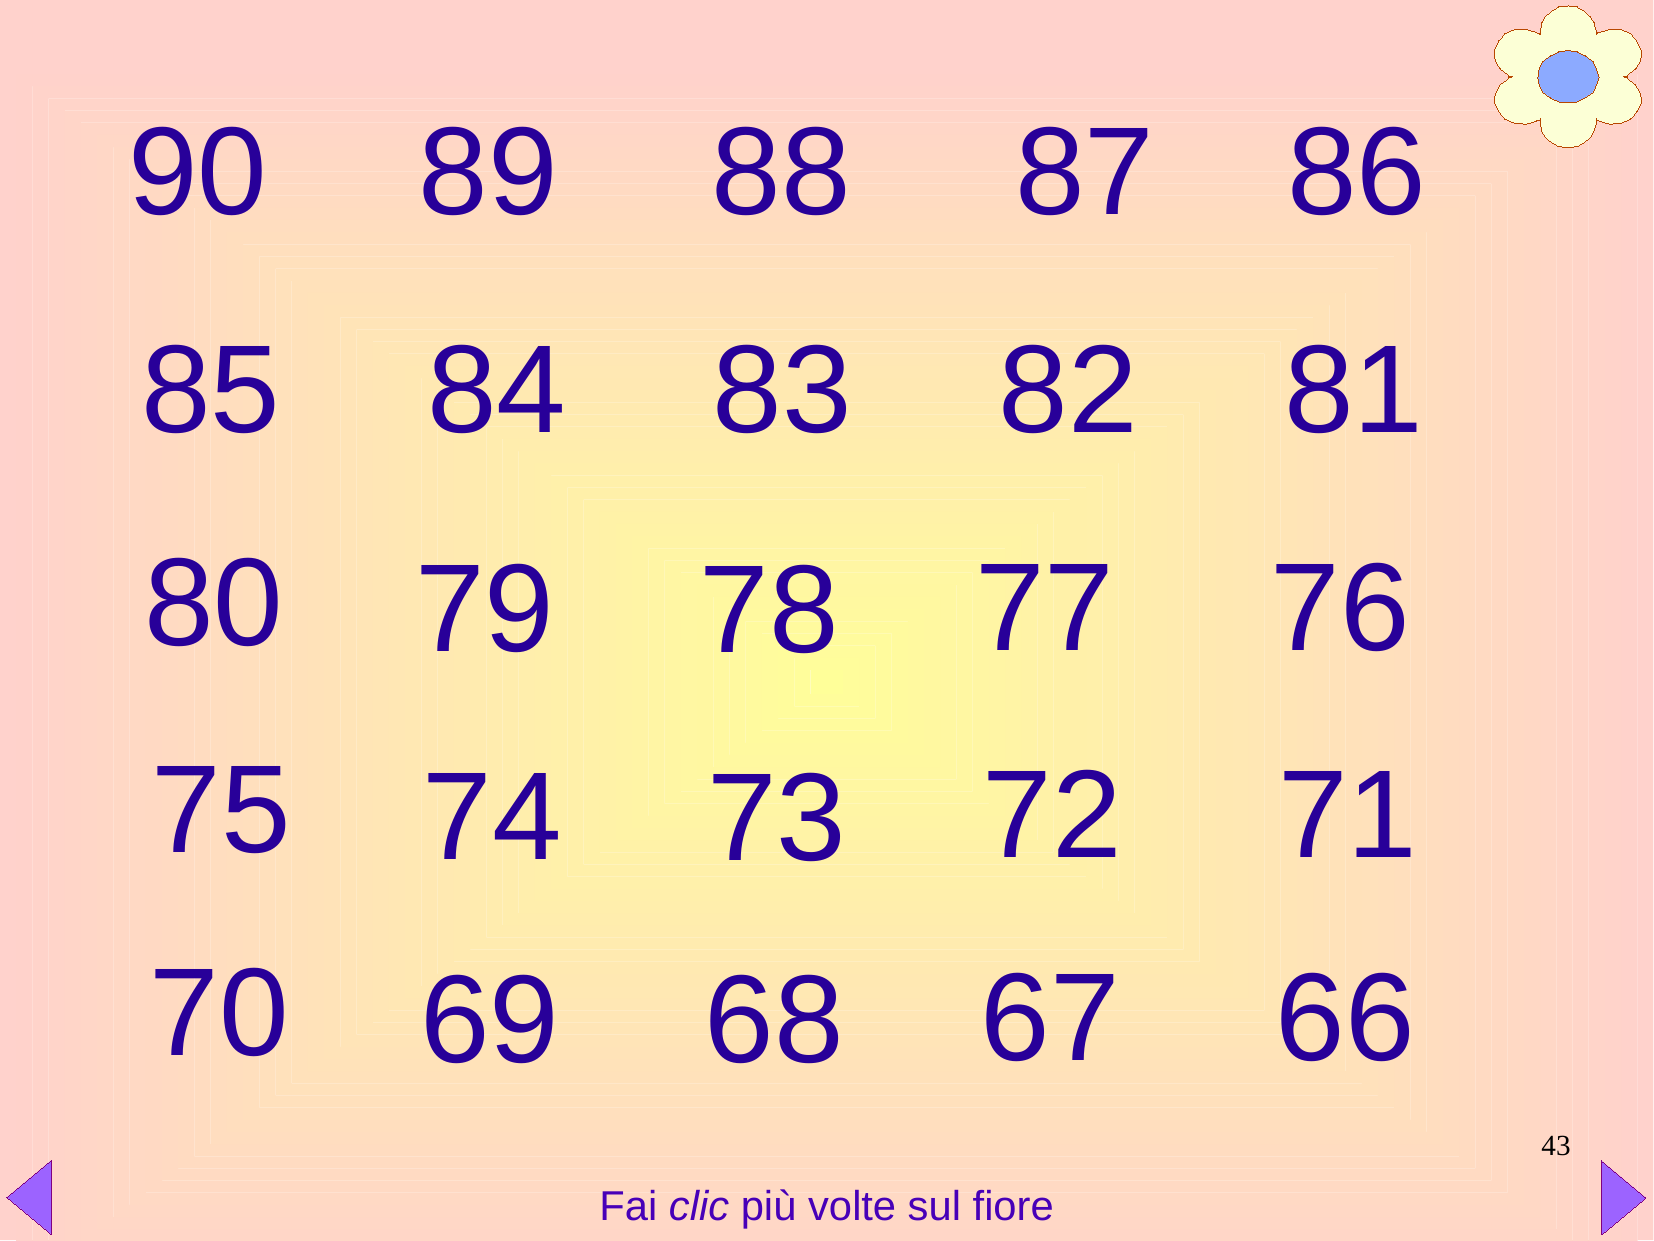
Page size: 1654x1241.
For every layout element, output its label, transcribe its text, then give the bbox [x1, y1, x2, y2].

text_box Fai clic più volte sul fiore [309, 1175, 1344, 1237]
text_box 77 [960, 529, 1159, 684]
text_box 73 [692, 739, 891, 894]
text_box 86 [1272, 93, 1471, 249]
text_box 71 [1263, 737, 1462, 892]
text_box 69 [405, 941, 604, 1097]
text_box 78 [685, 531, 884, 687]
text_box 79 [400, 531, 599, 686]
text_box 74 [407, 738, 607, 894]
text_box 76 [1256, 529, 1455, 684]
text_box 75 [137, 732, 336, 887]
text_box [1494, 5, 1642, 148]
text_box [6, 1160, 52, 1235]
text_box 90 [94, 93, 302, 249]
text_box 70 [135, 934, 334, 1090]
text_box 82 [983, 311, 1183, 467]
text_box [1601, 1160, 1646, 1235]
text_box 80 [129, 524, 329, 680]
text_box 68 [690, 941, 889, 1097]
text_box 84 [412, 311, 611, 467]
text_box 88 [697, 93, 898, 249]
text_box 85 [126, 311, 325, 467]
text_box 67 [965, 939, 1165, 1095]
text_box 72 [967, 737, 1167, 892]
text_box 87 [1000, 93, 1199, 249]
text_box 81 [1269, 311, 1468, 467]
text_box 83 [698, 311, 897, 467]
text_box 66 [1261, 939, 1460, 1095]
text_box 89 [403, 93, 595, 249]
